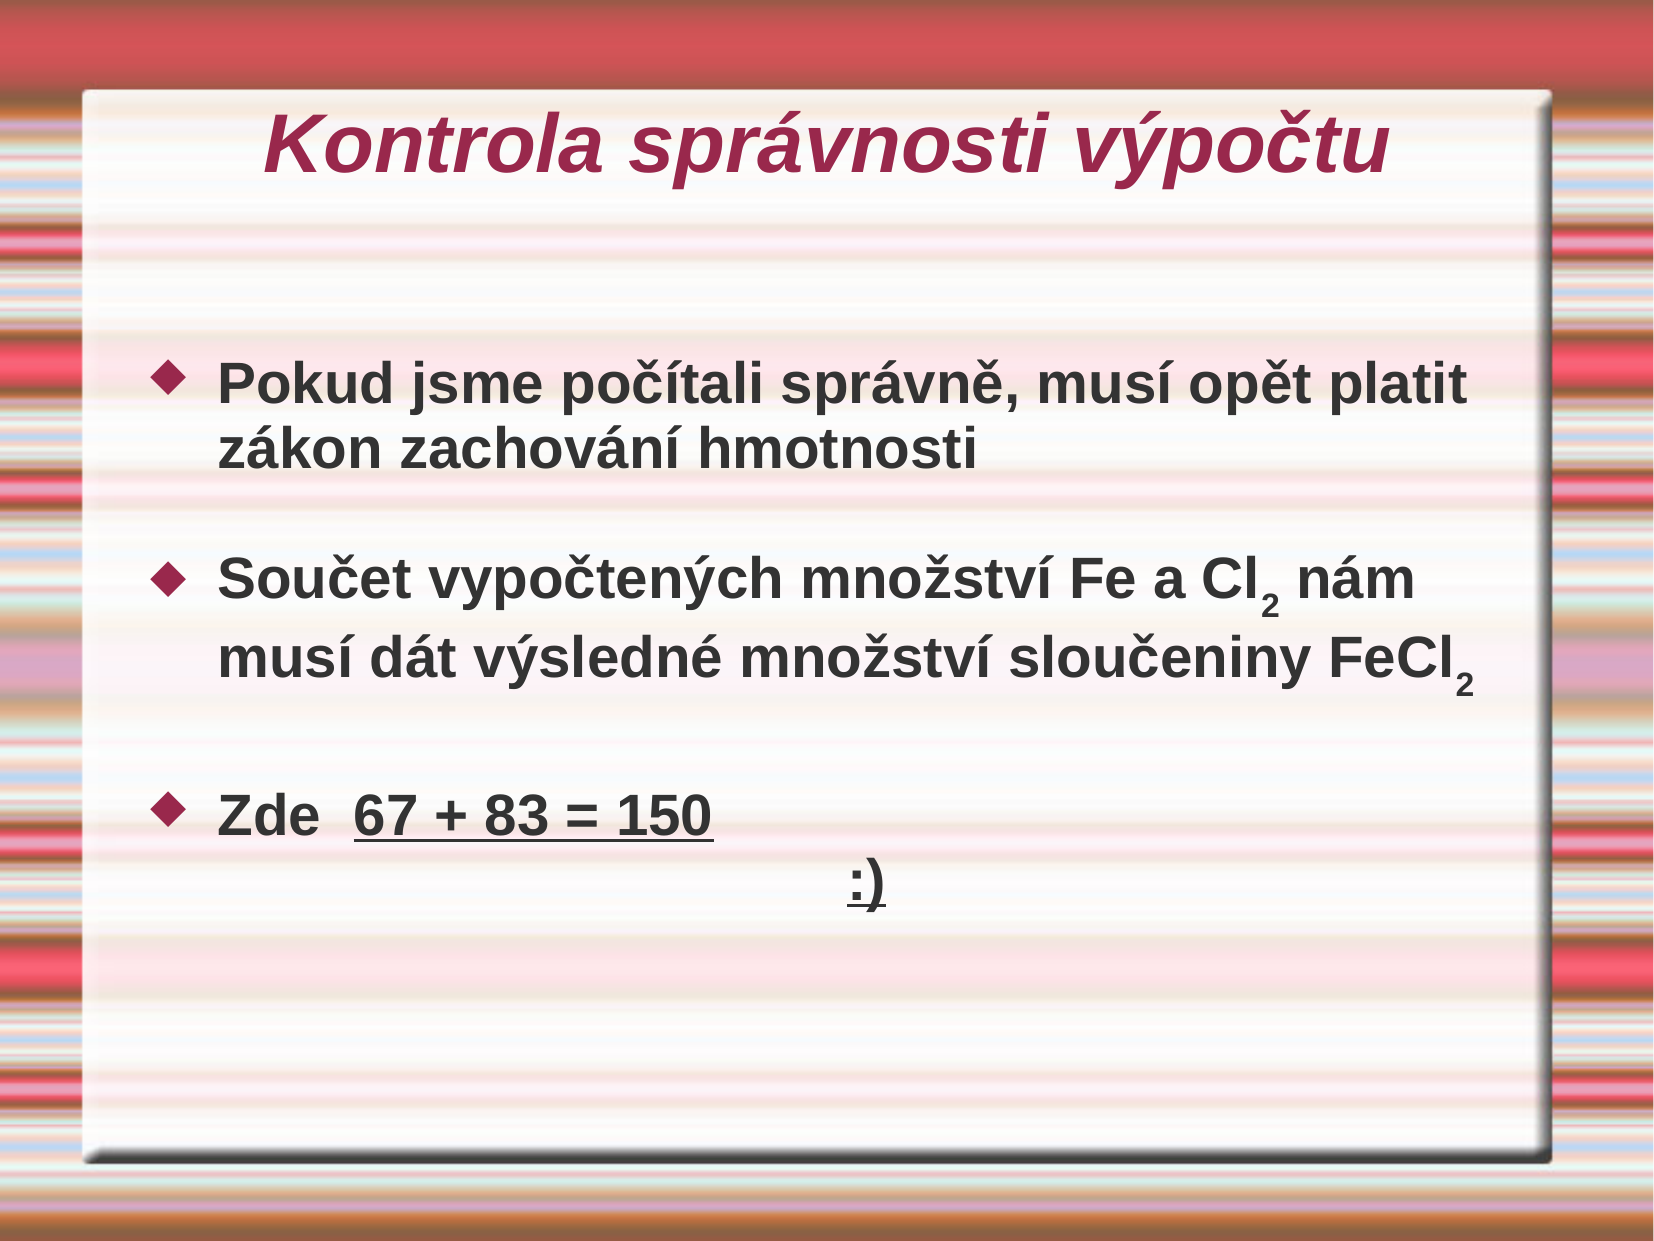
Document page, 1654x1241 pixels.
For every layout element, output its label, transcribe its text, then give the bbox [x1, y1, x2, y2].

list Pokud jsme počítali správně, musí opět platit zákon zachování hmotnosti Součet vypočtených množství Fe a Cl2 nám musí dát výsledné množství sloučeniny FeCl2 Zde 67 + 83 = 150 :) [134, 350, 1516, 1170]
picture [0, 0, 1654, 1241]
title Kontrola správnosti výpočtu [121, 50, 1534, 237]
